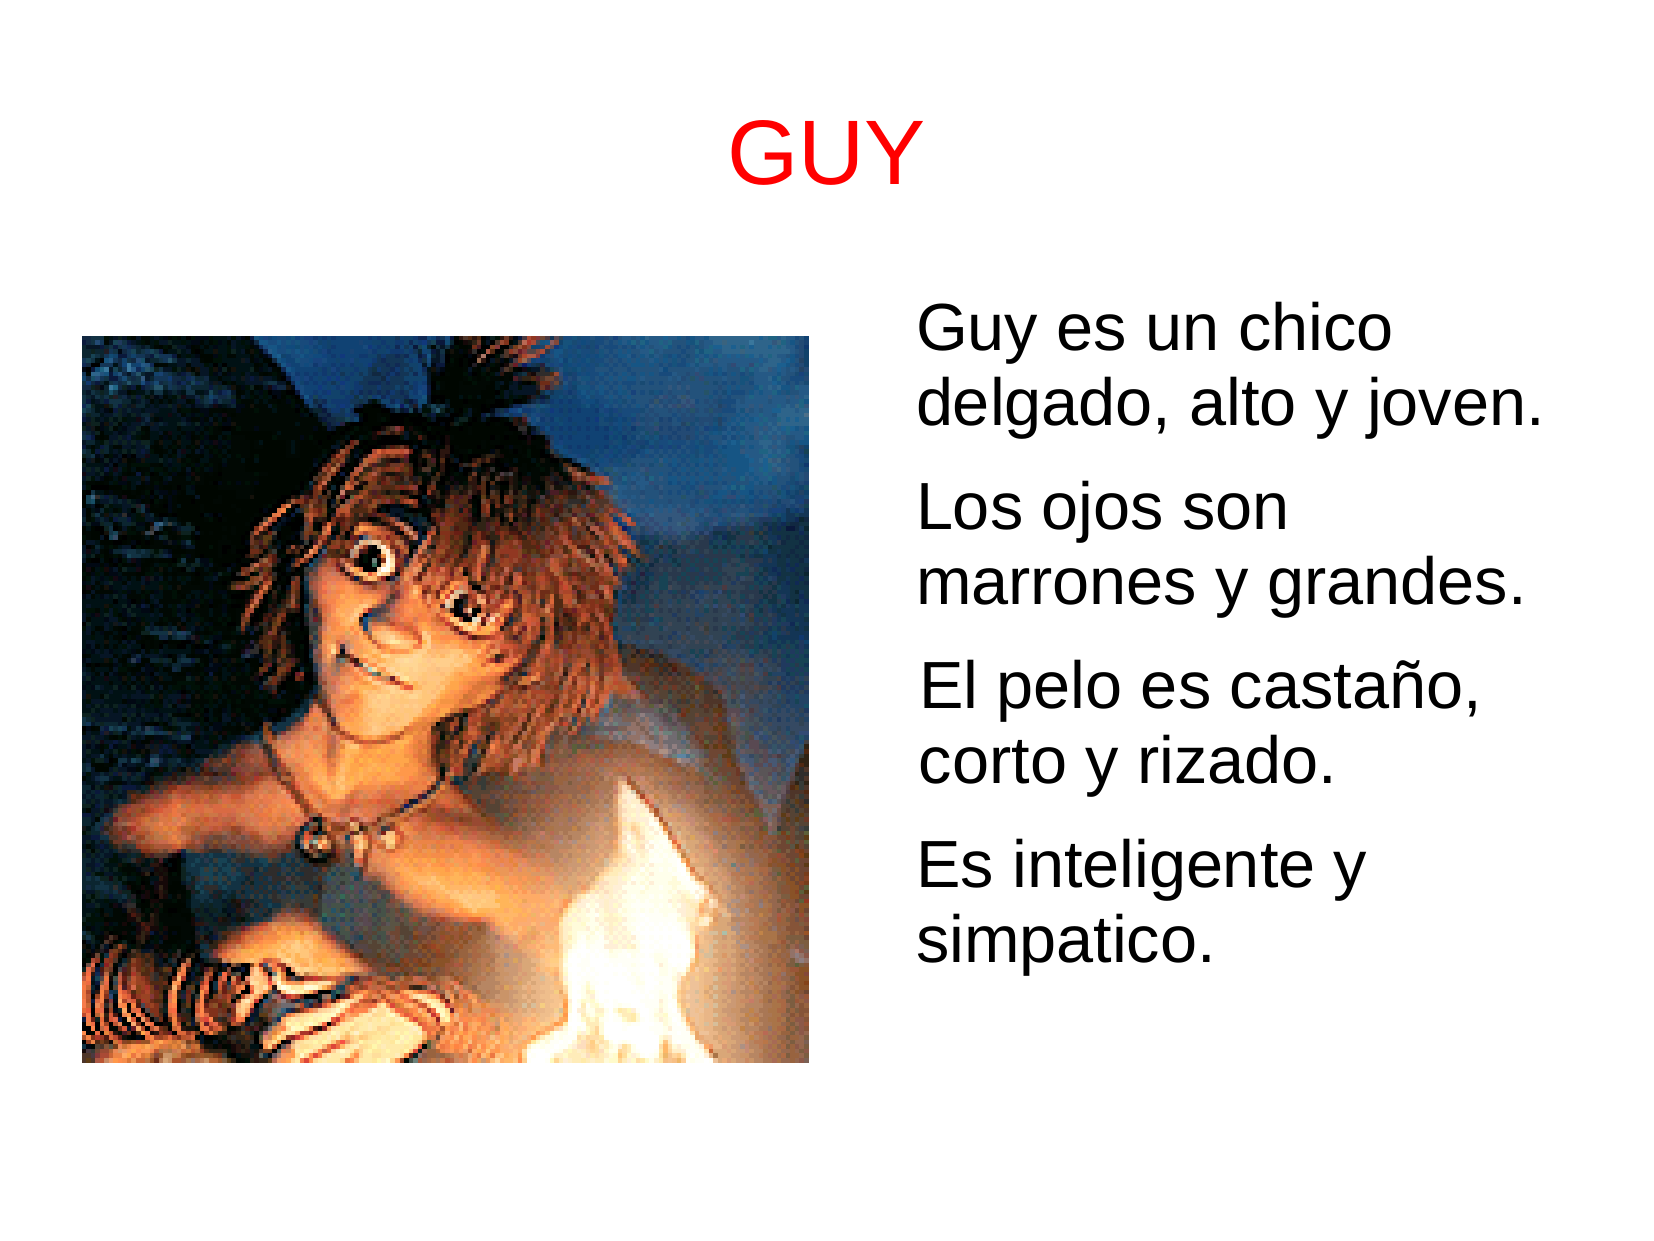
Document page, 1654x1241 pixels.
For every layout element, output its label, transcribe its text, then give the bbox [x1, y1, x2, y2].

picture [82, 336, 809, 1063]
list Guy es un chico delgado, alto y joven. Los ojos son marrones y grandes. El pelo es castaño, corto y rizado. Es inteligente y simpatico. [845, 290, 1572, 1109]
title GUY [82, 49, 1571, 257]
